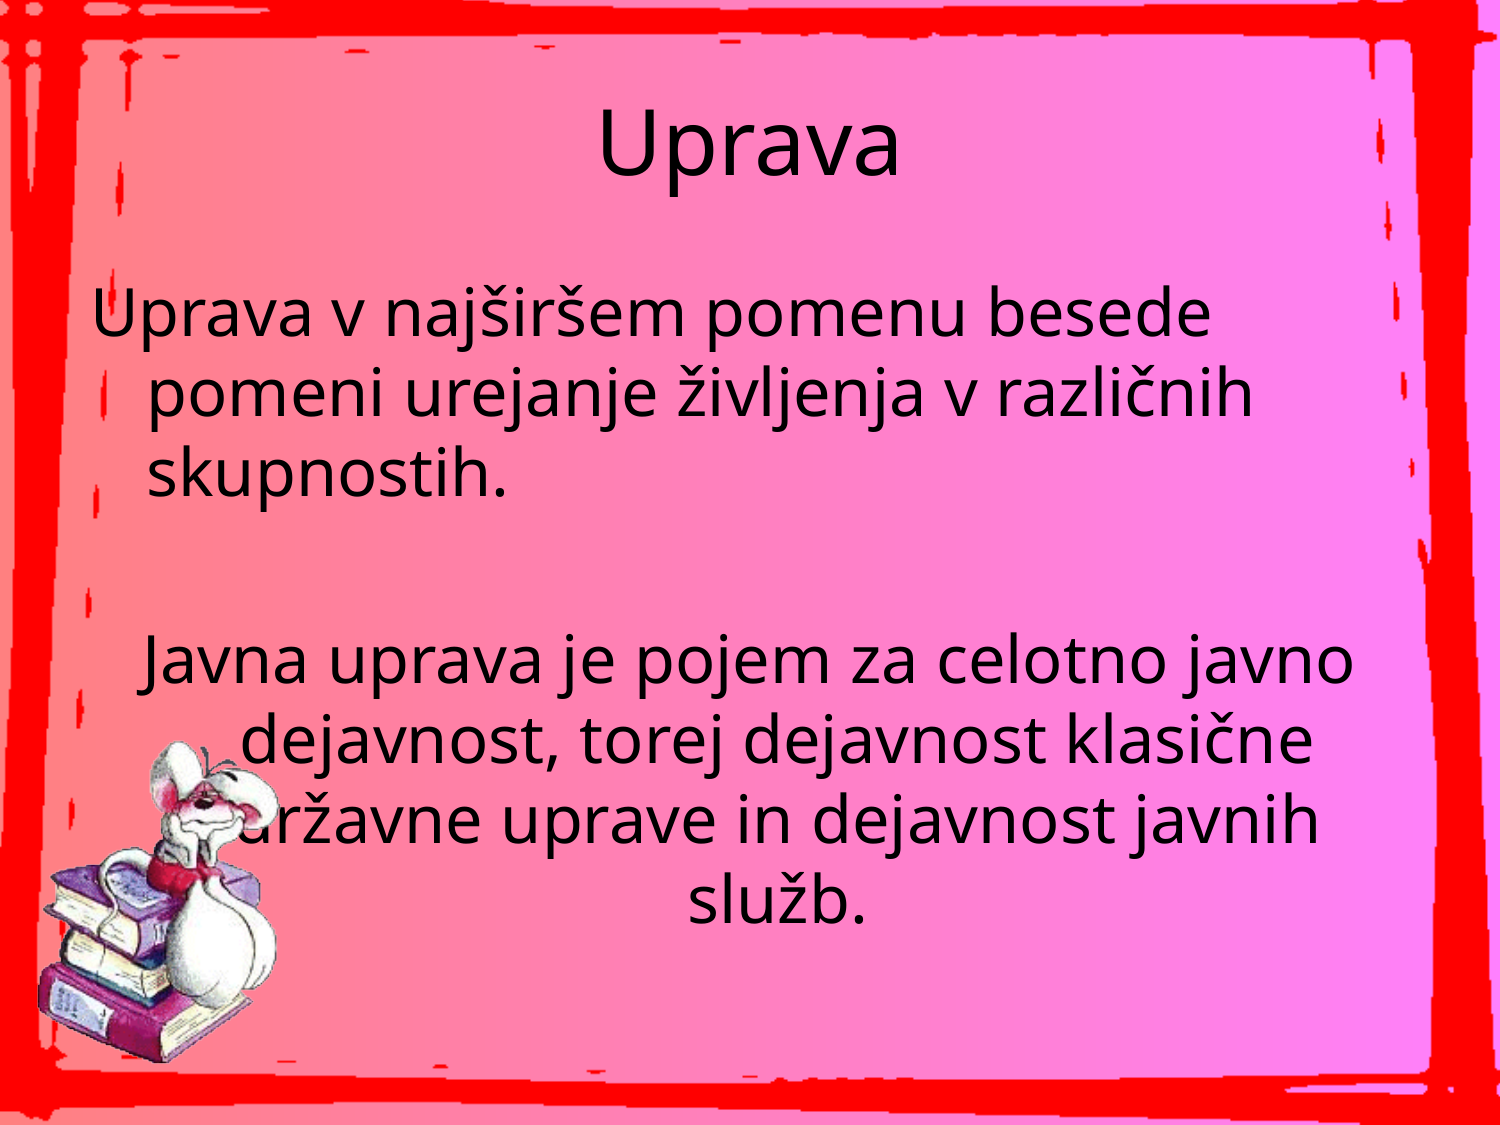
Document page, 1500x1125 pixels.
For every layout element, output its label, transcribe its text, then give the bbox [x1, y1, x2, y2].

title Uprava [75, 45, 1425, 233]
list Uprava v najširšem pomenu besede pomeni urejanje življenja v različnih skupnostih. Javna uprava je pojem za celotno javno dejavnost, torej dejavnost klasične državne uprave in dejavnost javnih služb. [75, 262, 1425, 1005]
picture [0, 0, 1500, 1125]
